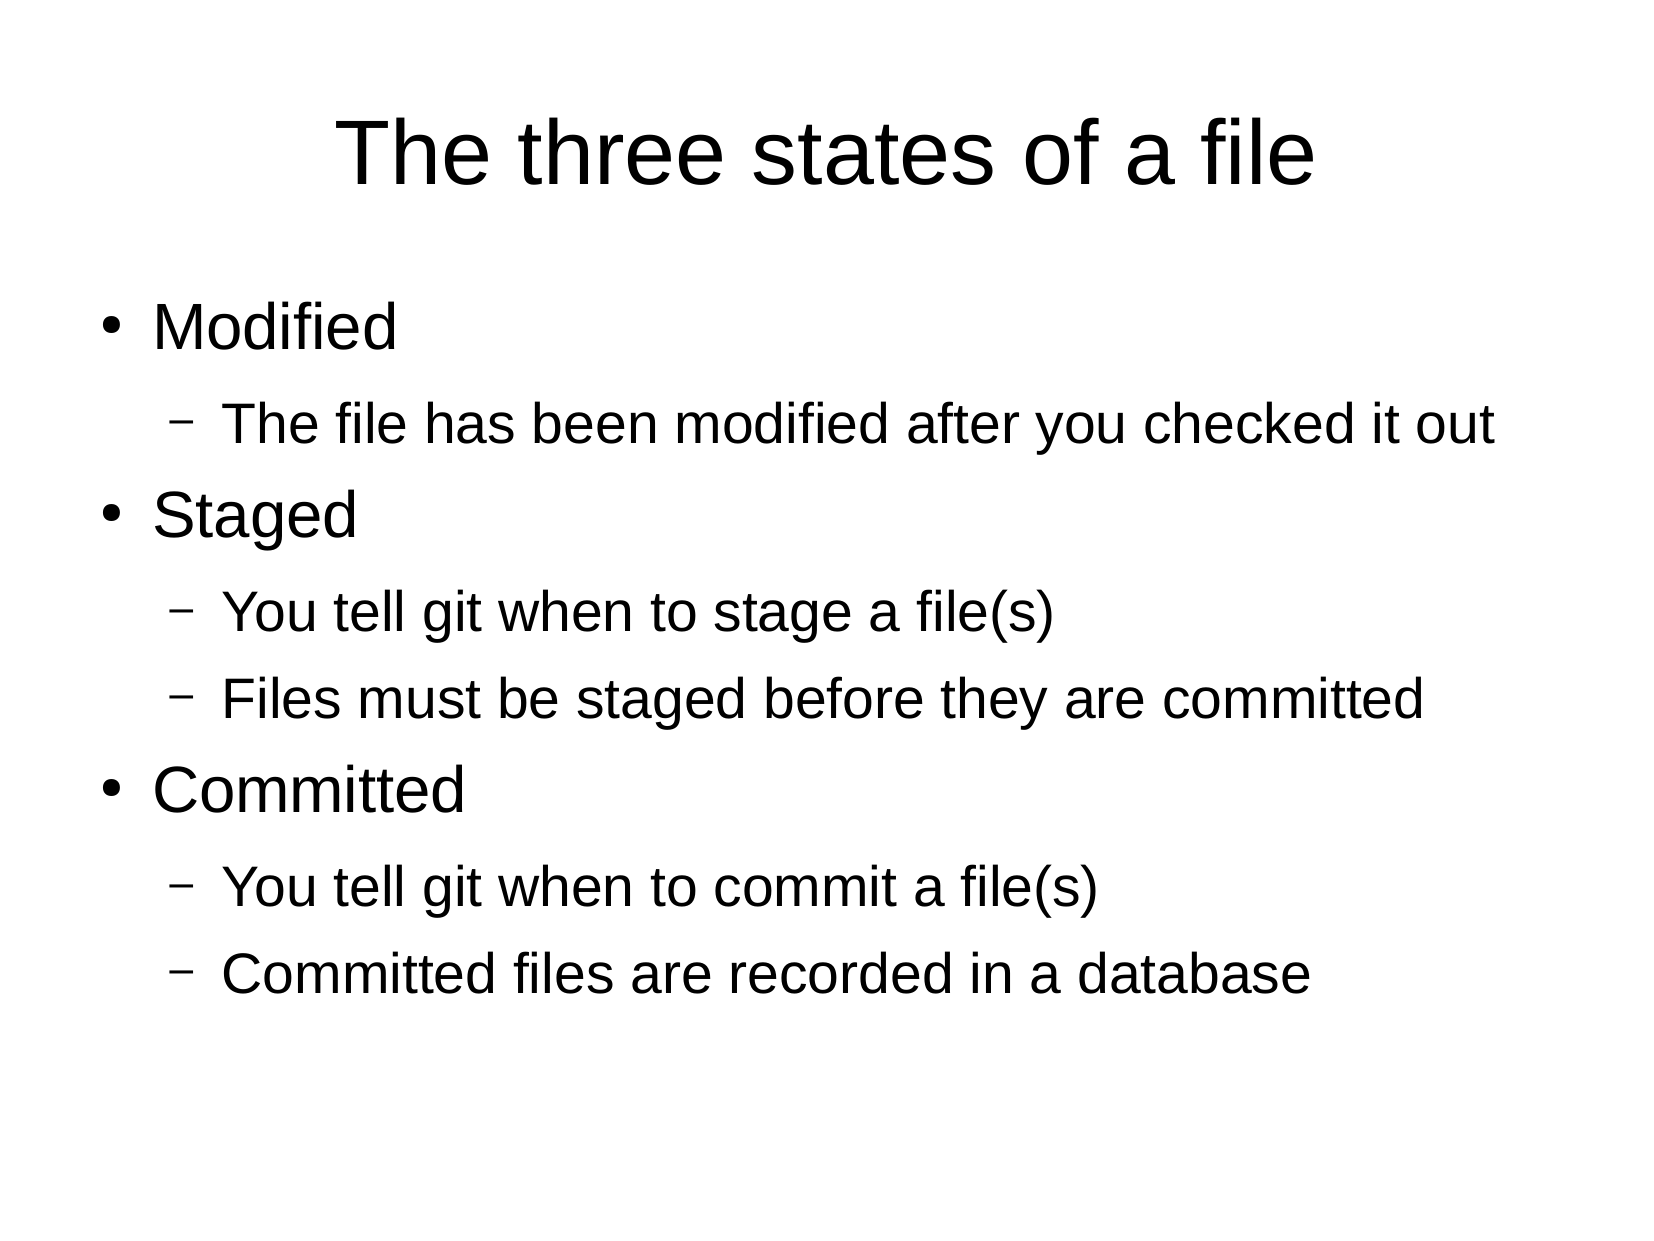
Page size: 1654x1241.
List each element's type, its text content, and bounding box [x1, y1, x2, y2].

title The three states of a file [82, 49, 1571, 257]
list Modified The file has been modified after you checked it out Staged You tell git when to stage a file(s) Files must be staged before they are committed Committed You tell git when to commit a file(s) Committed files are recorded in a database [82, 290, 1571, 1010]
